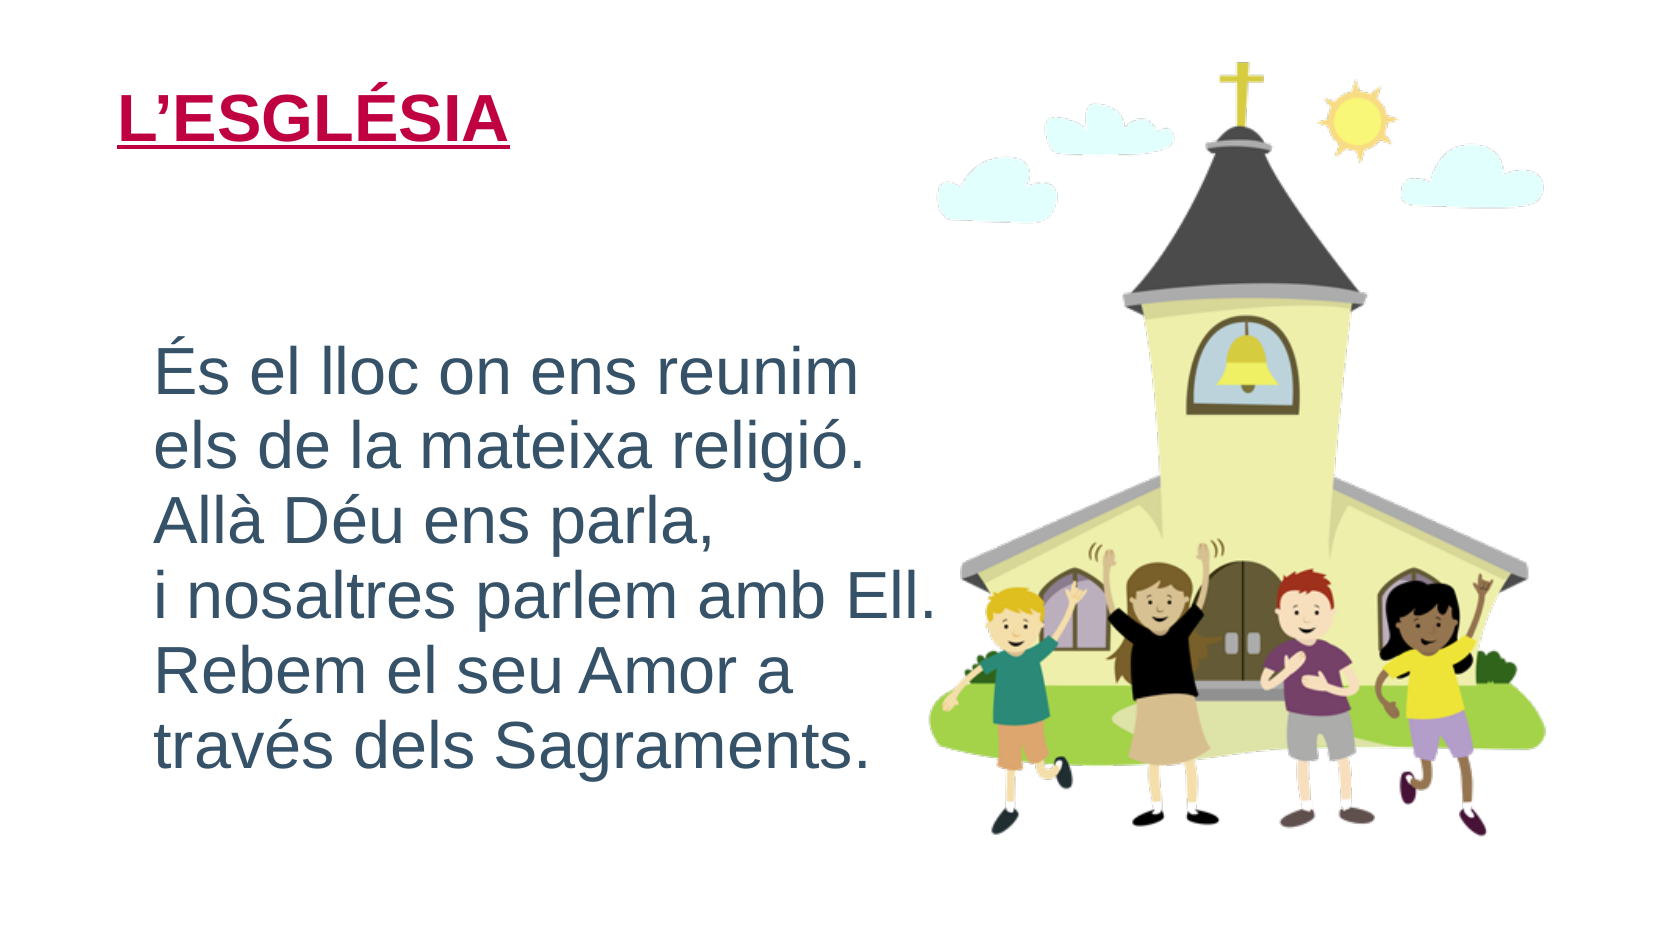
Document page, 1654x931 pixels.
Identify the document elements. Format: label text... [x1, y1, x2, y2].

text_box L’ESGLÉSIA [117, 70, 848, 166]
picture [848, 58, 1630, 841]
subtitle És el lloc on ens reunim els de la mateixa religió. Allà Déu ens parla, i nosaltres parlem amb Ell. Rebem el seu Amor a través dels Sagraments. [153, 224, 945, 892]
